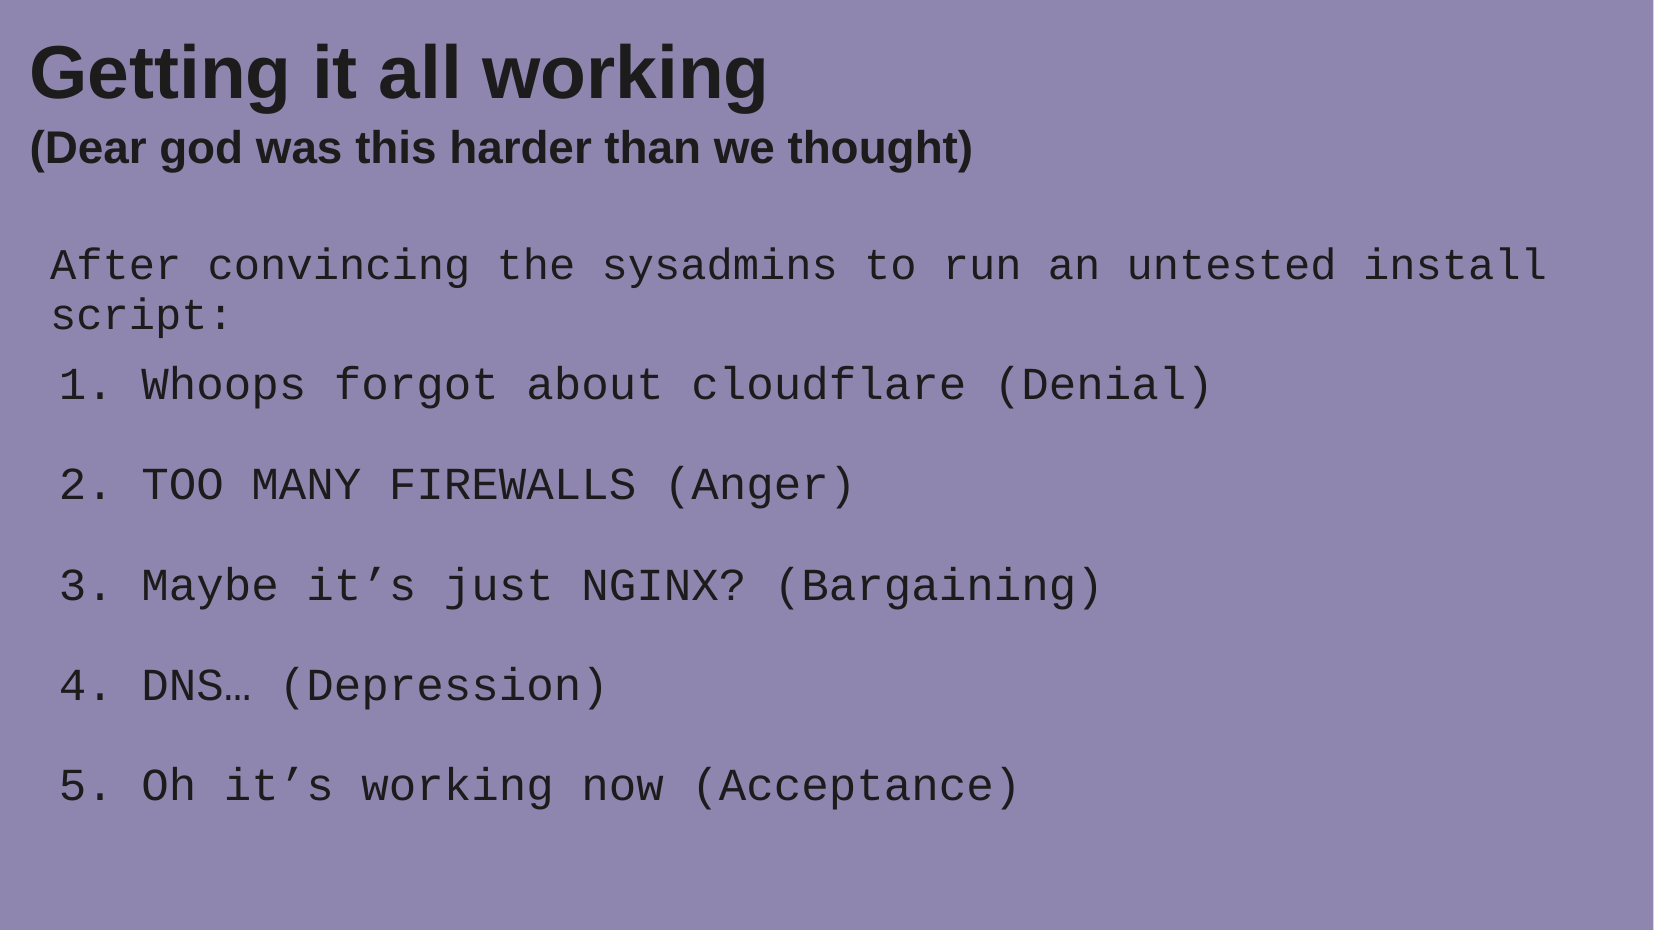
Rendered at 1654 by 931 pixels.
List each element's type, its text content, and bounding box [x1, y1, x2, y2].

title Getting it all working [29, 11, 1536, 88]
text_box 1. Whoops forgot about cloudflare (Denial) 2. TOO MANY FIREWALLS (Anger) 3. Maybe it’s just NGINX? (Bargaining) 4. DNS… (Depression) 5. Oh it’s working now (Acceptance) [0, 354, 1536, 857]
text_box After convincing the sysadmins to run an untested install script: [0, 236, 1565, 355]
title (Dear god was this harder than we thought) [29, 88, 1536, 207]
